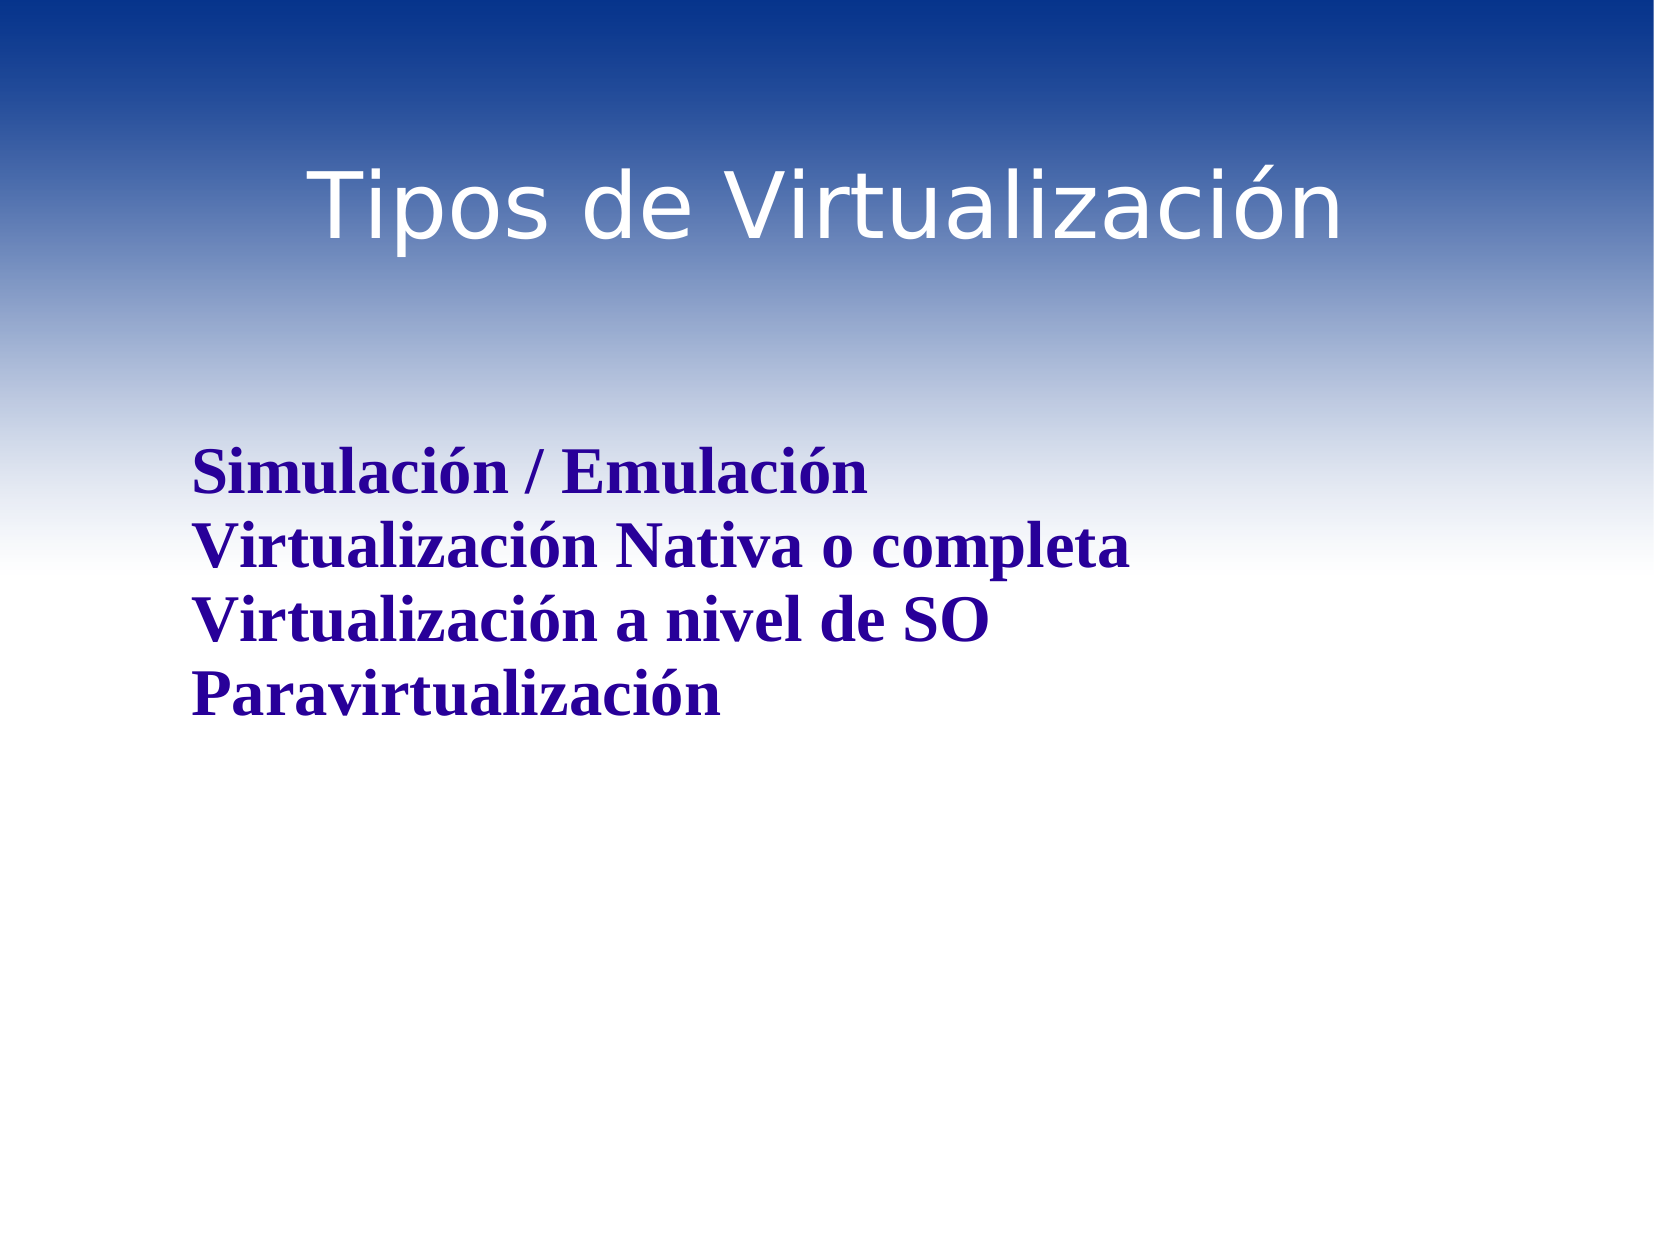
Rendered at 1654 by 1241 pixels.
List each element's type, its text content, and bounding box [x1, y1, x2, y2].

picture [0, 0, 1654, 1241]
text_box Simulación / Emulación Virtualización Nativa o completa Virtualización a nivel de SO Paravirtualización [191, 433, 1158, 731]
title Tipos de Virtualización [121, 102, 1534, 311]
